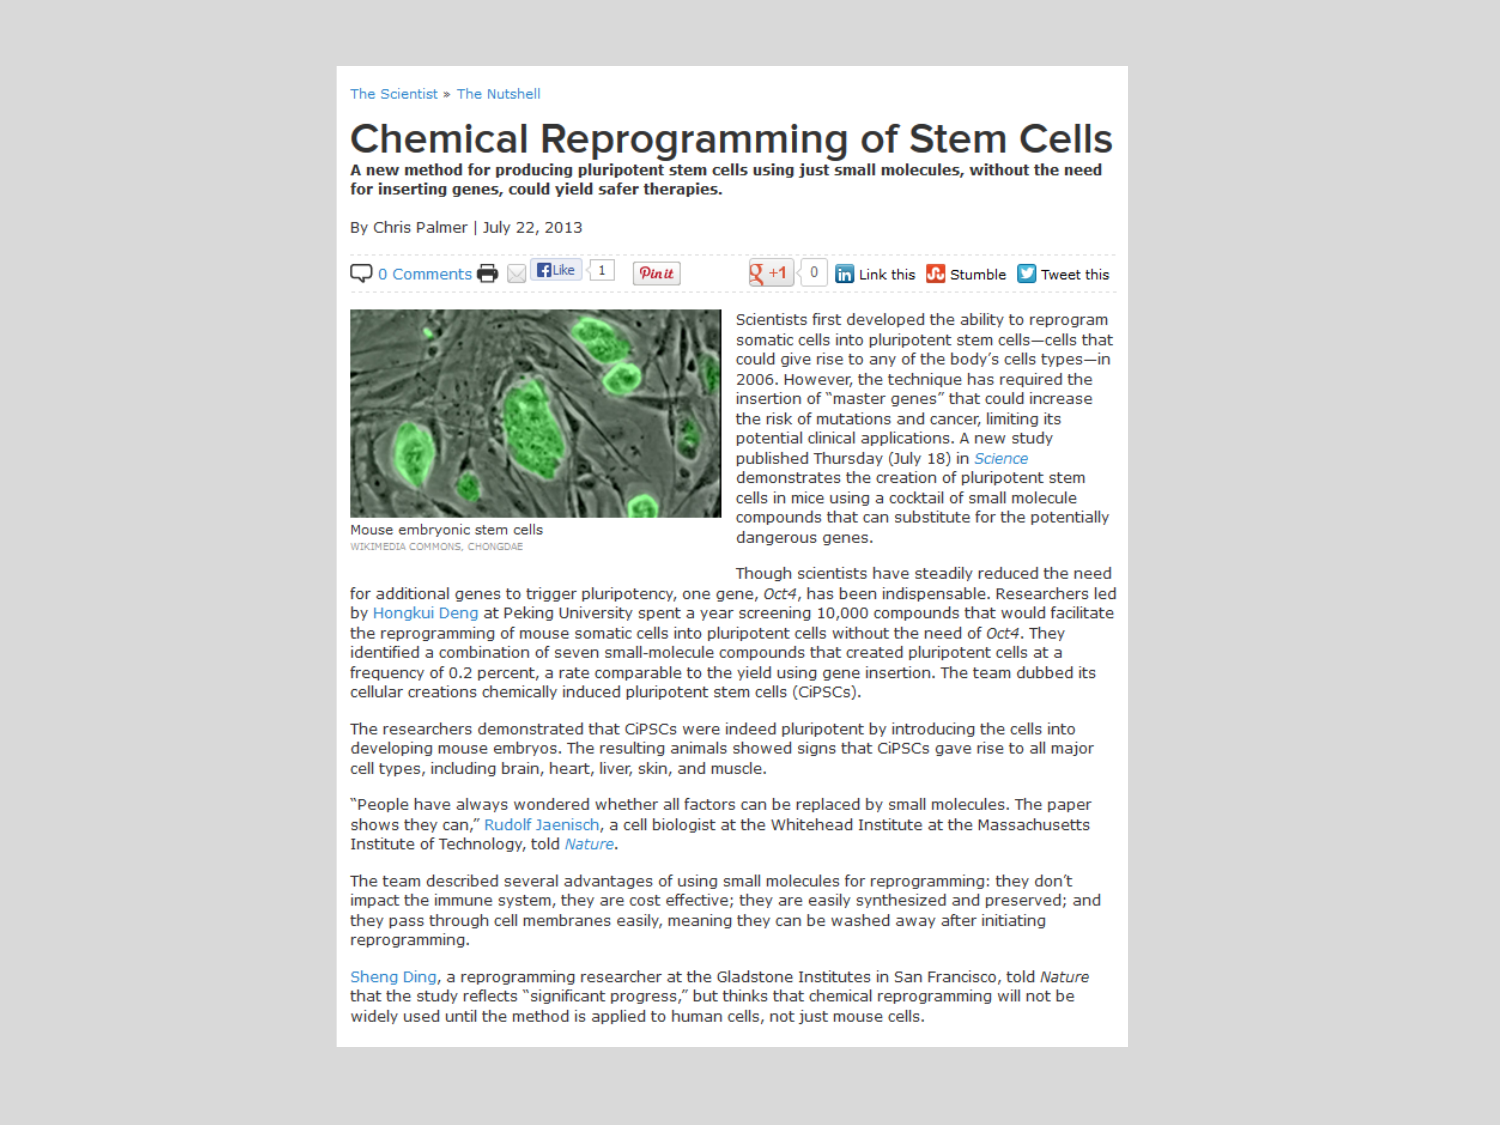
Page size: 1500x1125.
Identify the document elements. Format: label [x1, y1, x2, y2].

picture [336, 66, 1128, 1047]
